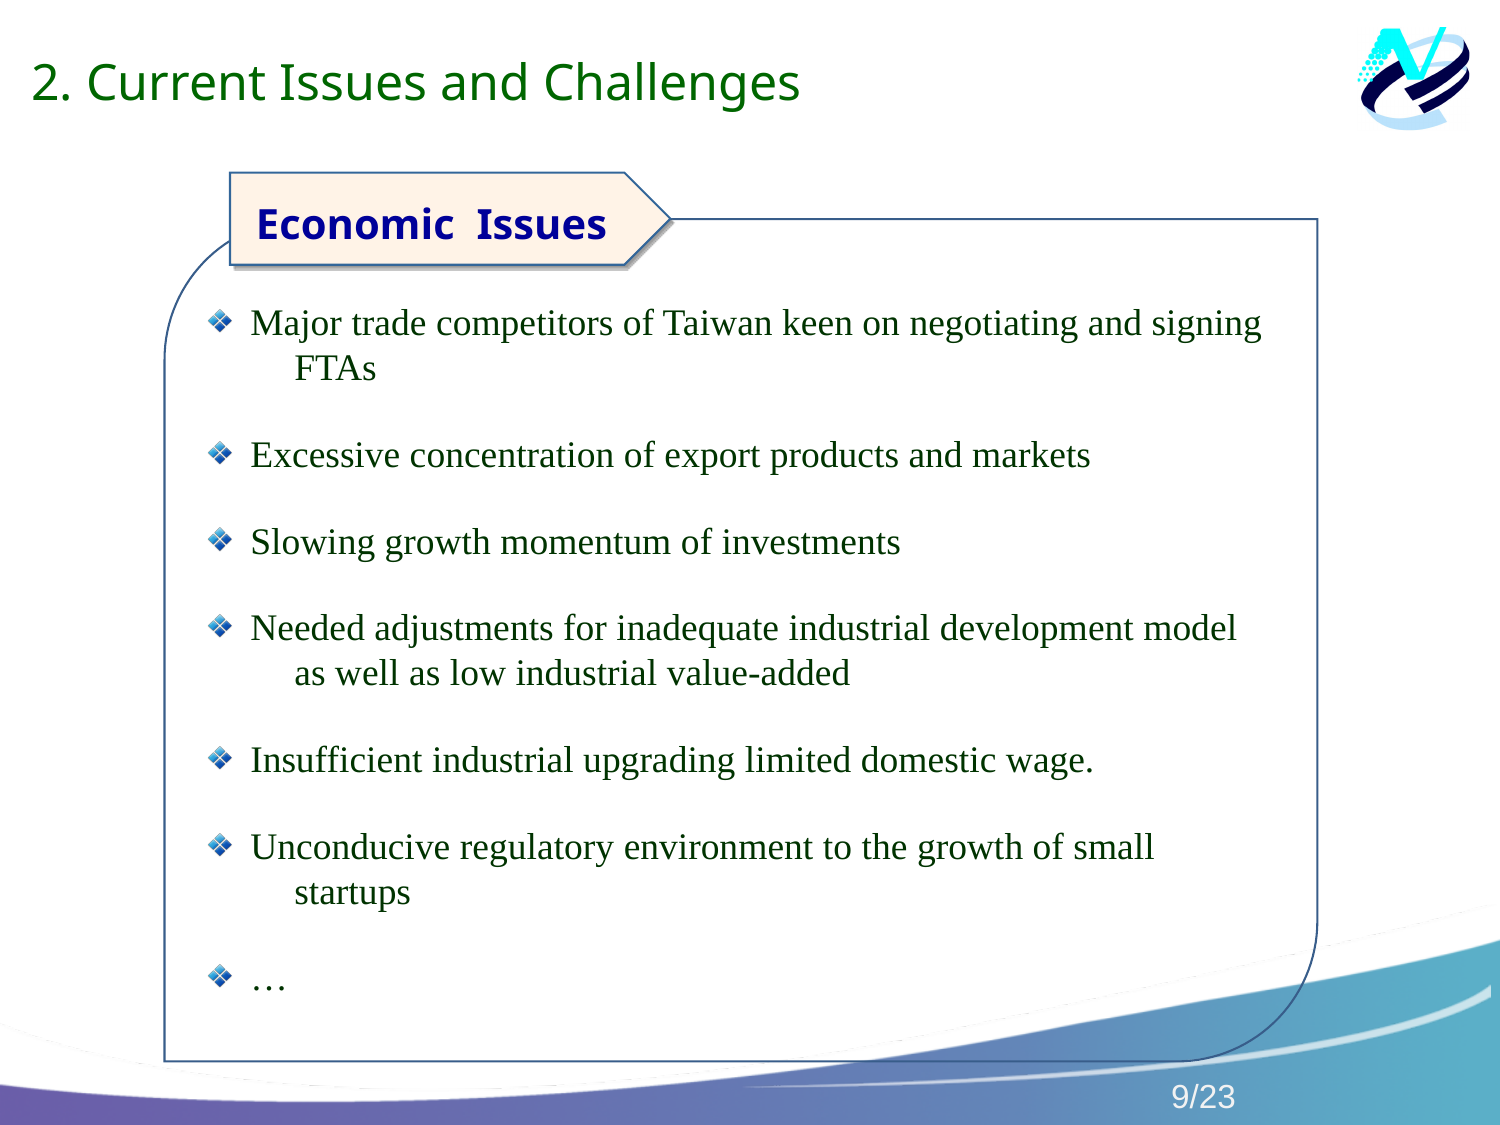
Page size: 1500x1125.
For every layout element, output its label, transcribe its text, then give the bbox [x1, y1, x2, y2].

text_box Major trade competitors of Taiwan keen on negotiating and signing FTAs Excessive concentration of export products and markets Slowing growth momentum of investments Needed adjustments for inadequate industrial development model as well as low industrial value-added Insufficient industrial upgrading limited domestic wage. Unconducive regulatory environment to the growth of small startups … [166, 256, 1316, 953]
text_box 2. Current Issues and Challenges [31, 44, 1500, 119]
text_box Economic Issues [230, 172, 671, 265]
